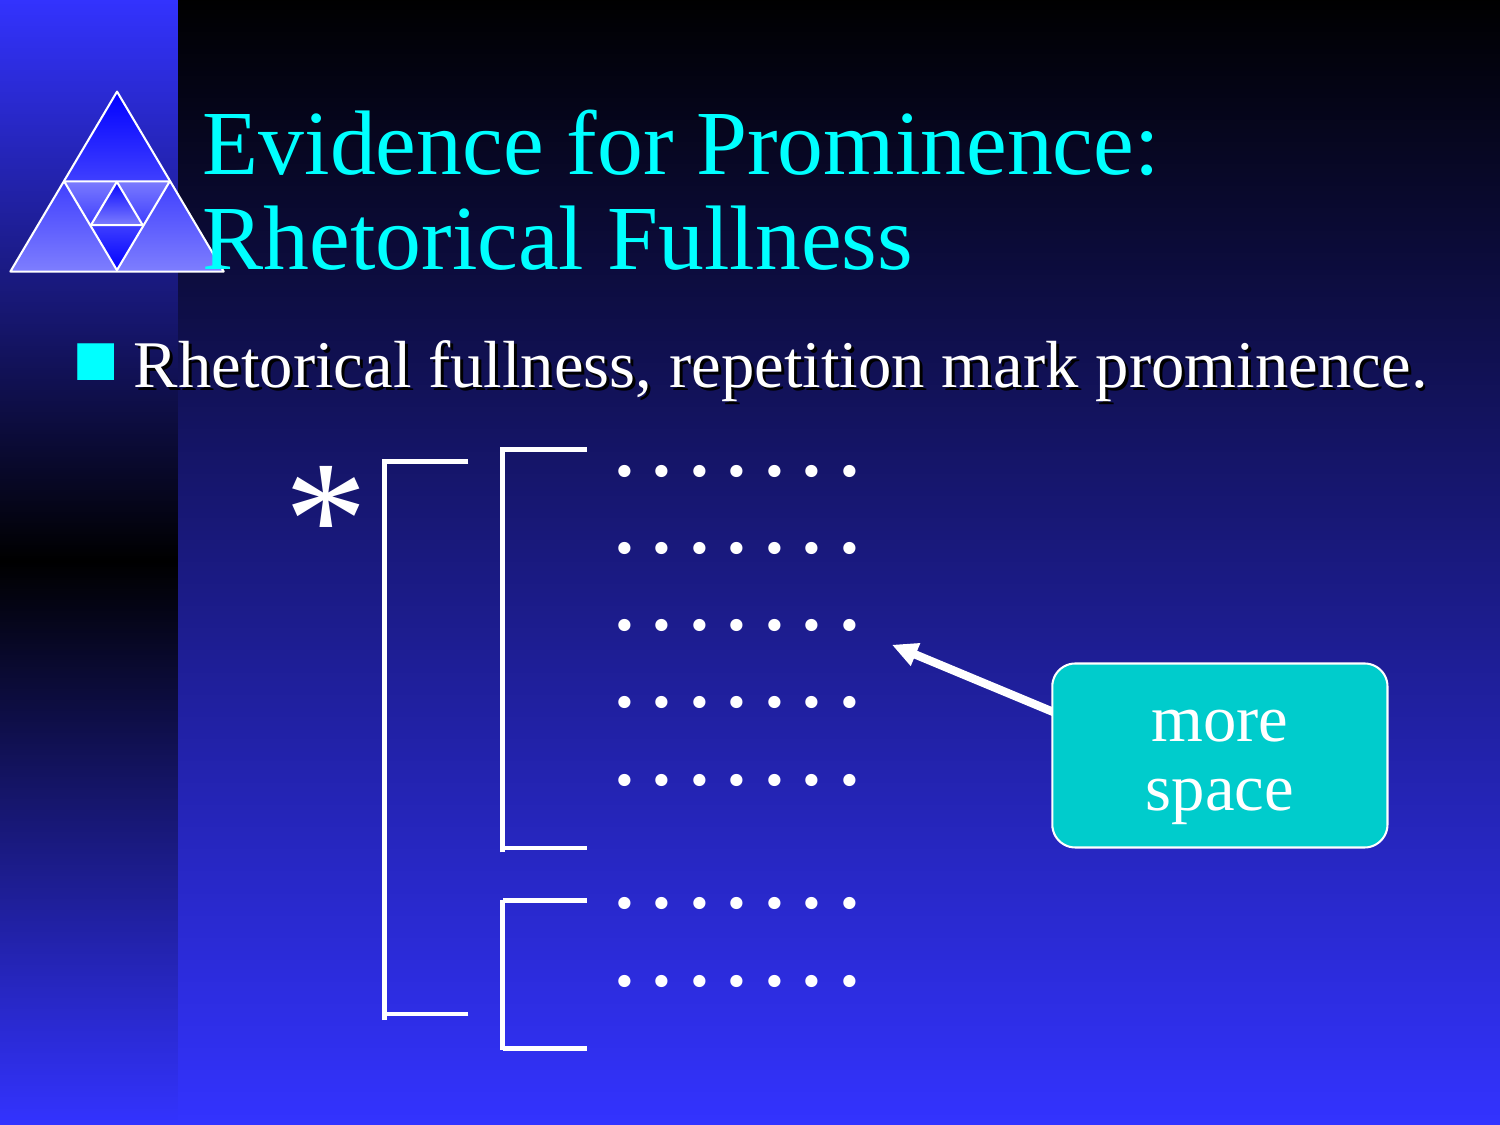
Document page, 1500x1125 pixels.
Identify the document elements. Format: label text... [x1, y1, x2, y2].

list Rhetorical fullness, repetition mark prominence. [62, 324, 1488, 488]
text_box [1059, 840, 1381, 848]
title Evidence for Prominence: Rhetorical Fullness [187, 80, 1463, 308]
text_box * [270, 420, 481, 620]
text_box [1052, 672, 1057, 839]
text_box . . . . . . . . . . . . . . . . . . . . . . . . . . . . . . . . . . . . . . . . . . . . . . . . . [599, 488, 925, 1010]
text_box more space [1057, 671, 1382, 841]
text_box [1058, 663, 1388, 840]
